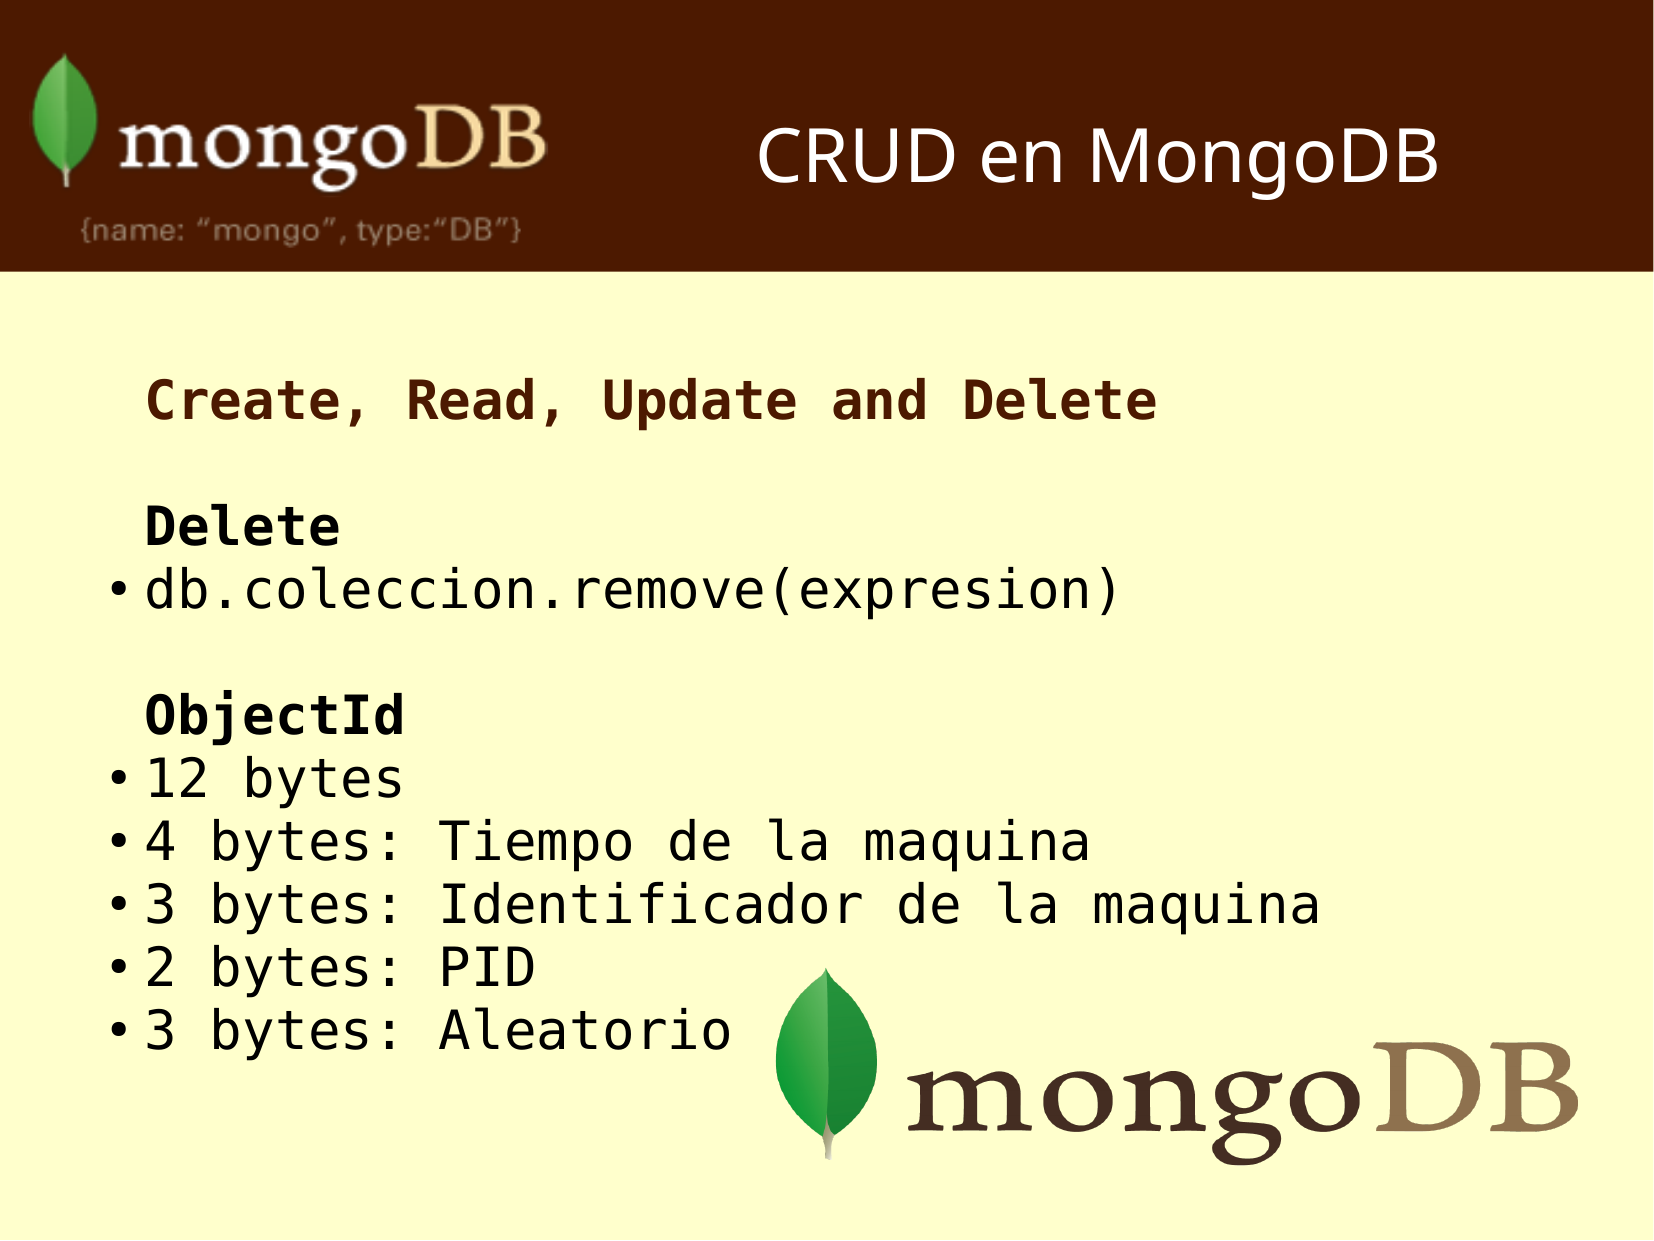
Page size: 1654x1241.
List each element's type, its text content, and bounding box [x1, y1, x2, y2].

picture [744, 944, 1607, 1189]
title CRUD en MongoDB [625, 49, 1571, 257]
picture [23, 47, 558, 255]
text_box [0, 0, 1654, 272]
text_box Create, Read, Update and Delete Delete db.coleccion.remove(expresion) ObjectId 12 bytes 4 bytes: Tiempo de la maquina 3 bytes: Identificador de la maquina 2 bytes: PID 3 bytes: Aleatorio [94, 361, 1489, 1133]
